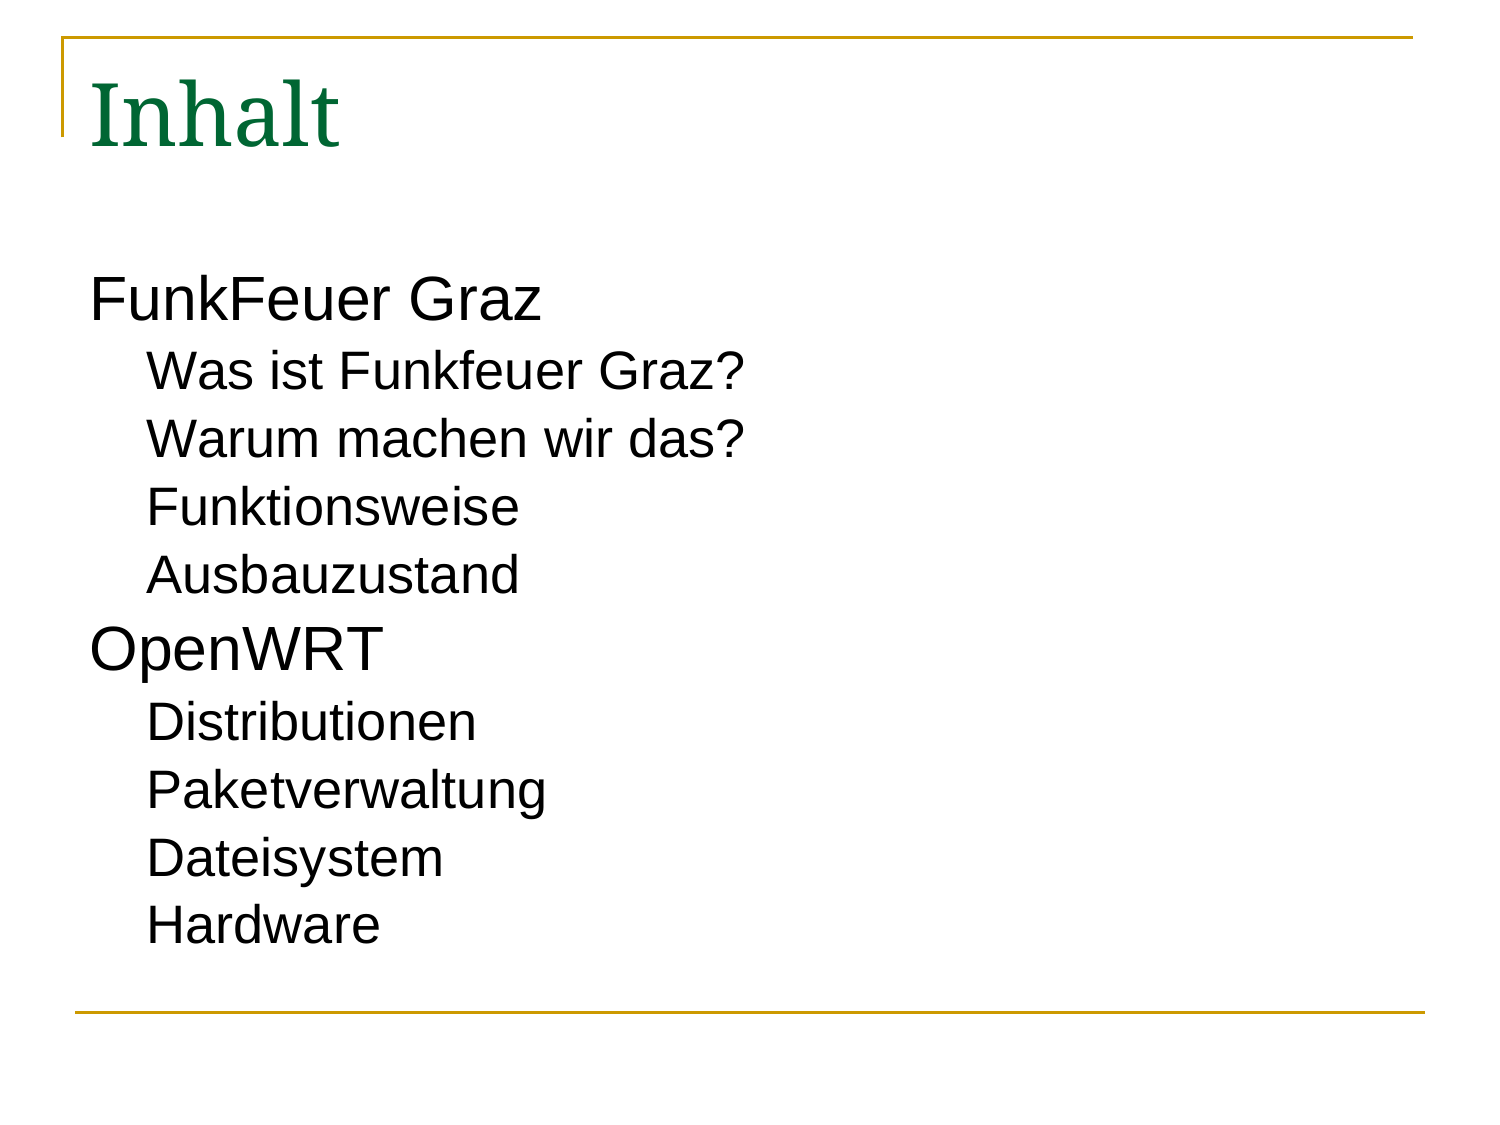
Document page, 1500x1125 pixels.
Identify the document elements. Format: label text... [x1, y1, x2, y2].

title Inhalt [75, 45, 1426, 233]
list FunkFeuer Graz Was ist Funkfeuer Graz? Warum machen wir das? Funktionsweise Ausbauzustand OpenWRT Distributionen Paketverwaltung Dateisystem Hardware [75, 262, 1426, 1006]
